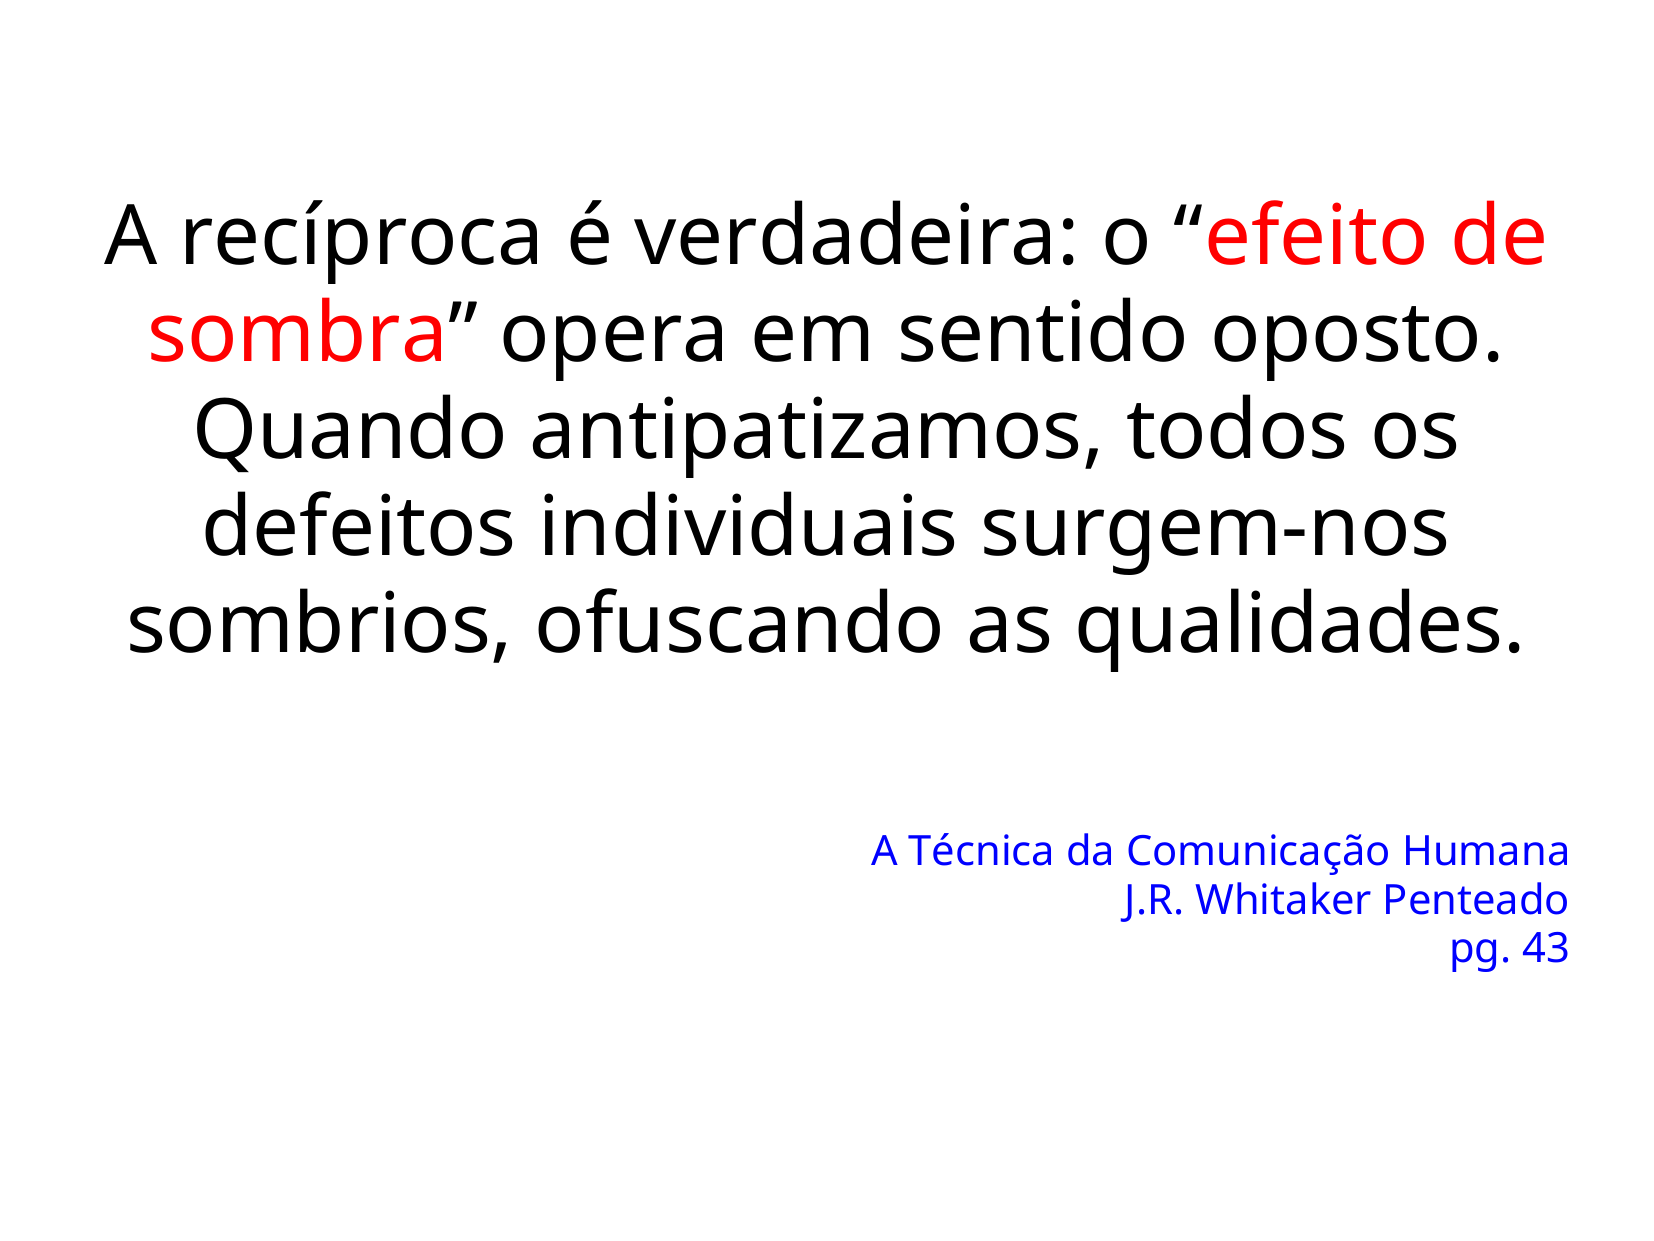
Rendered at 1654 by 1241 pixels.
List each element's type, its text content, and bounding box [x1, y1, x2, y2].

text_box A recíproca é verdadeira: o “efeito de sombra” opera em sentido oposto. Quando antipatizamos, todos os defeitos individuais surgem-nos sombrios, ofuscando as qualidades. A Técnica da Comunicação Humana J.R. Whitaker Penteado pg. 43 [82, 49, 1571, 1109]
